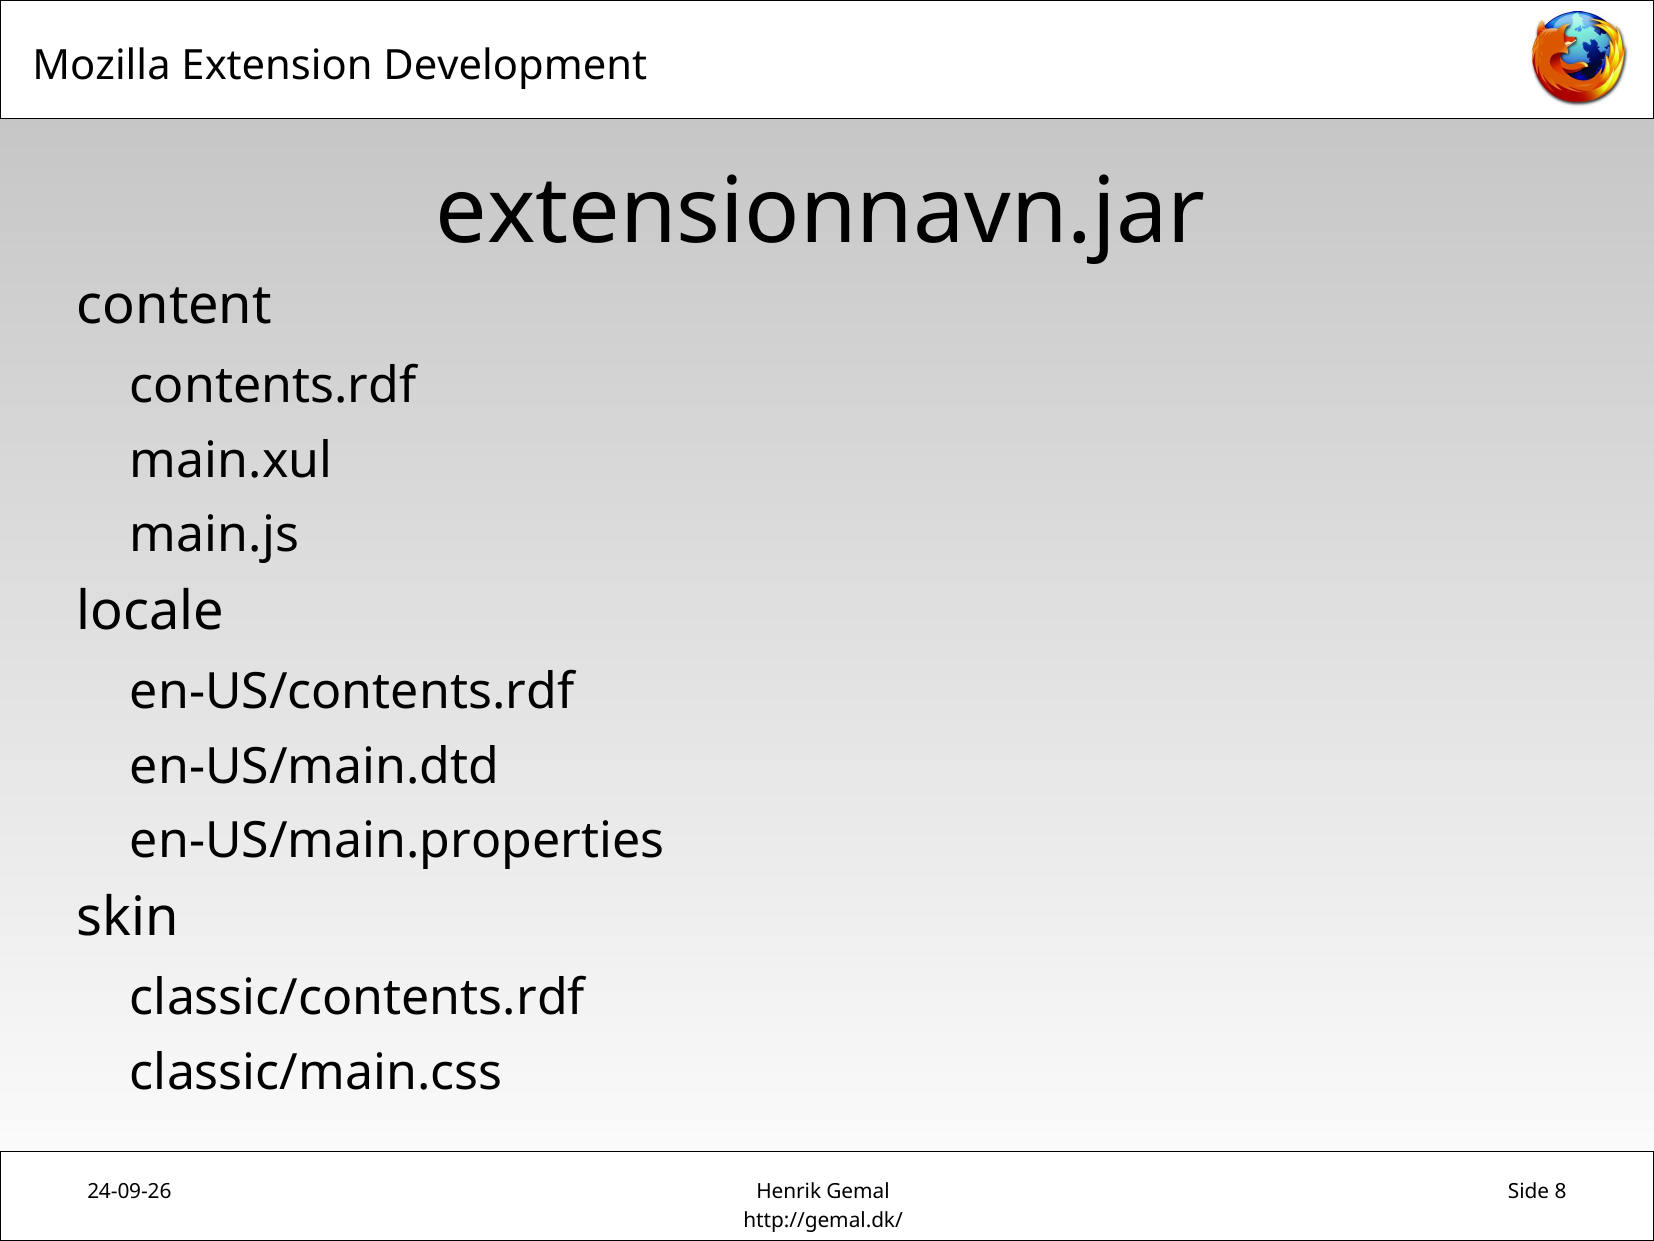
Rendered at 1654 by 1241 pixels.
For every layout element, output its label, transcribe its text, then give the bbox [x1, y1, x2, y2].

picture [1529, 11, 1630, 108]
title extensionnavn.jar [76, 147, 1565, 265]
list content contents.rdf main.xul main.js locale en-US/contents.rdf en-US/main.dtd en-US/main.properties skin classic/contents.rdf classic/main.css [59, 265, 1595, 1152]
